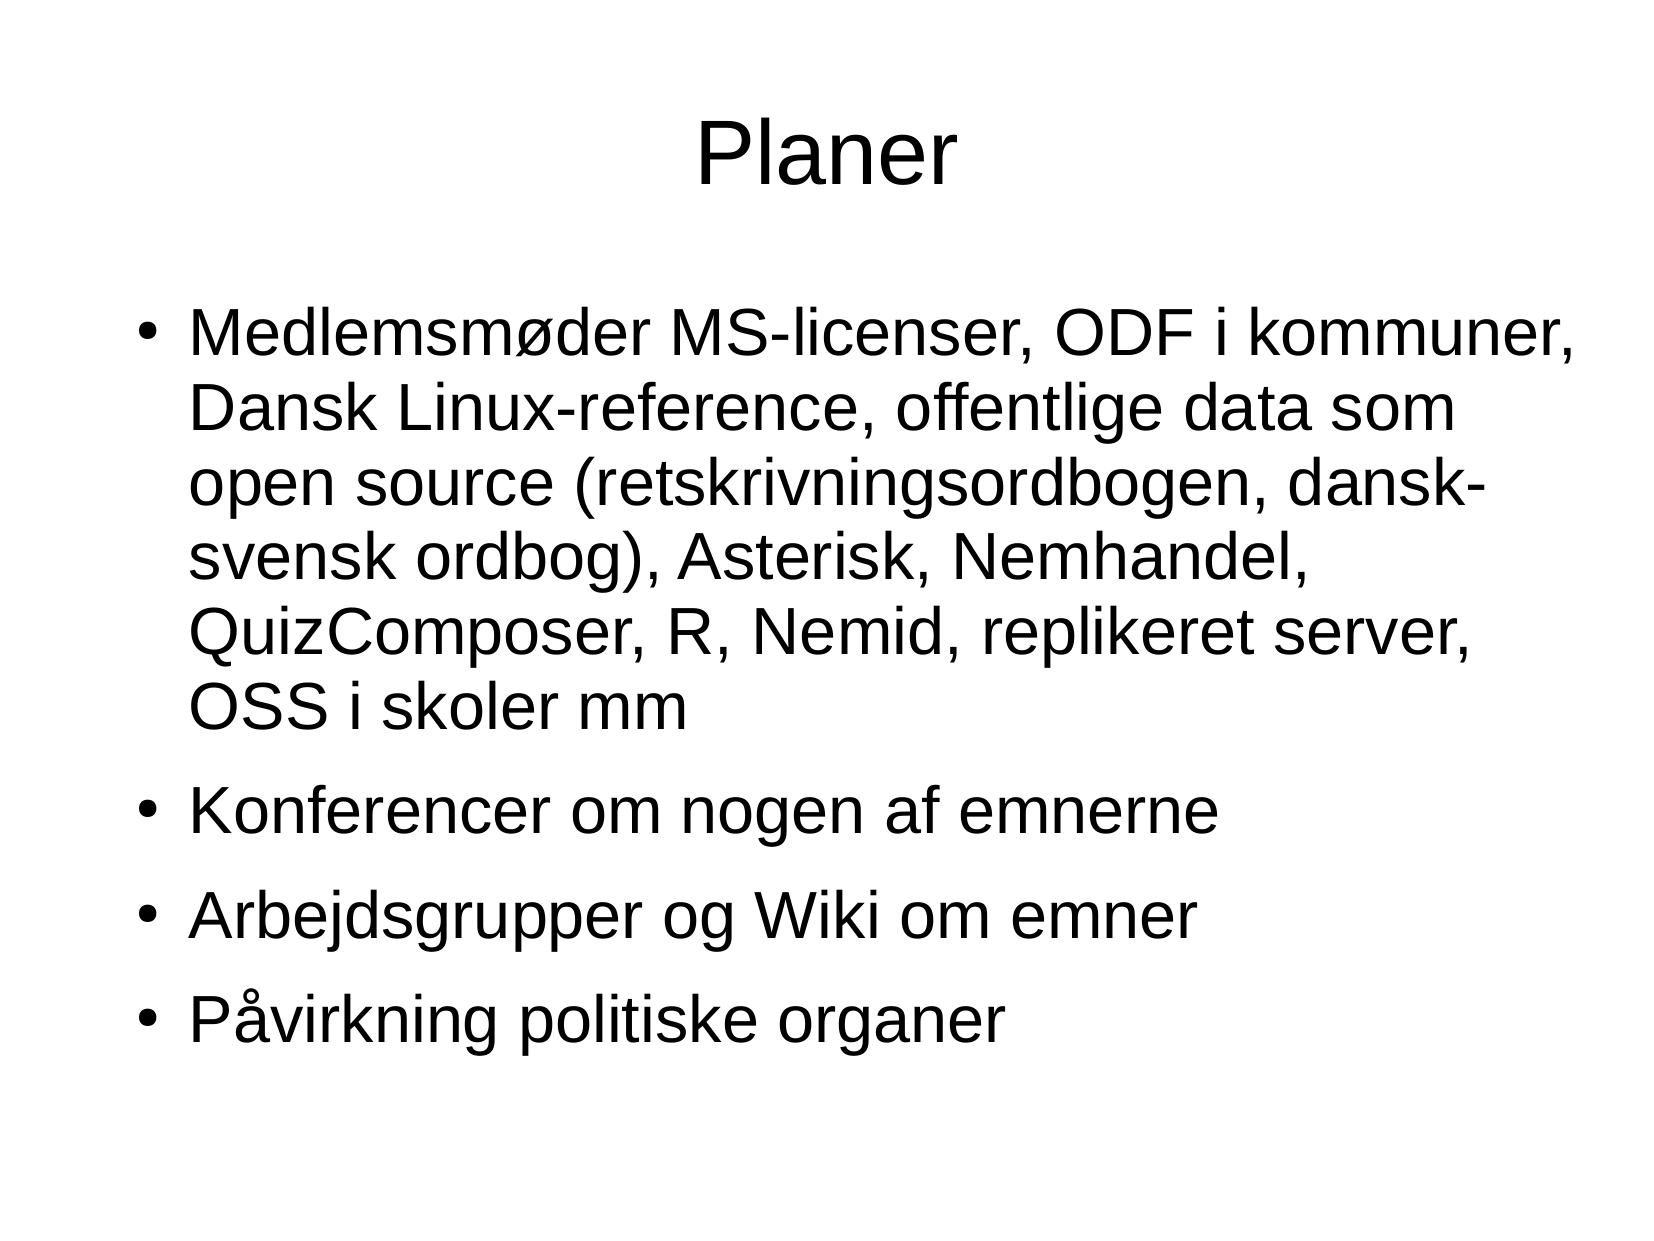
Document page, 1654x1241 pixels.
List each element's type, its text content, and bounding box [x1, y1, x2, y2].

list Medlemsmøder MS-licenser, ODF i kommuner, Dansk Linux-reference, offentlige data som open source (retskrivningsordbogen, dansk-svensk ordbog), Asterisk, Nemhandel, QuizComposer, R, Nemid, replikeret server, OSS i skoler mm Konferencer om nogen af emnerne Arbejdsgrupper og Wiki om emner Påvirkning politiske organer [118, 295, 1607, 1241]
title Planer [82, 56, 1571, 250]
